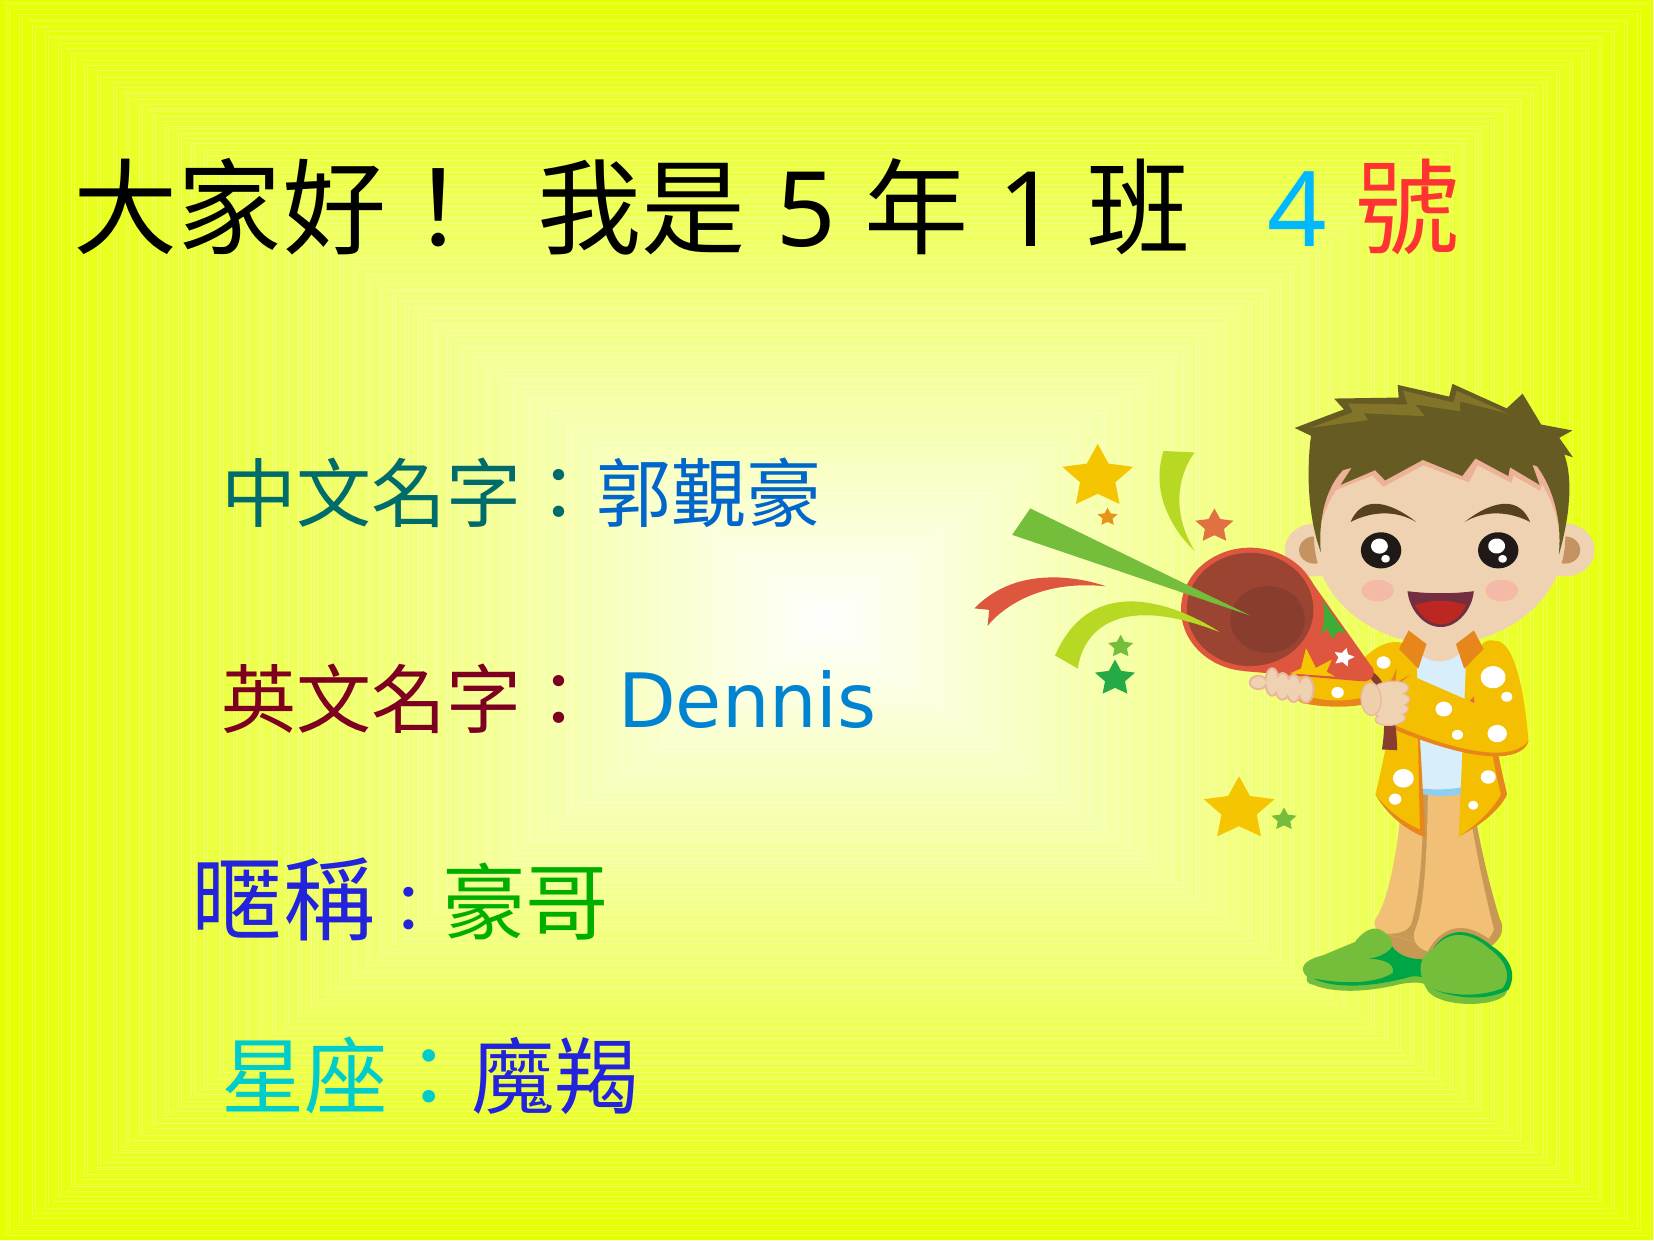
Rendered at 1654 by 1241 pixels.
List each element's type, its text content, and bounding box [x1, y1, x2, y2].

picture [974, 383, 1595, 1004]
text_box 中文名字：郭覲豪 [206, 426, 974, 532]
text_box 星座：魔羯 [206, 1003, 1034, 1103]
text_box 大家好！ 我是5年1班 4號 [59, 118, 1595, 259]
text_box 英文名字：Dennis [206, 632, 974, 747]
text_box 暱稱：豪哥 [177, 820, 974, 945]
